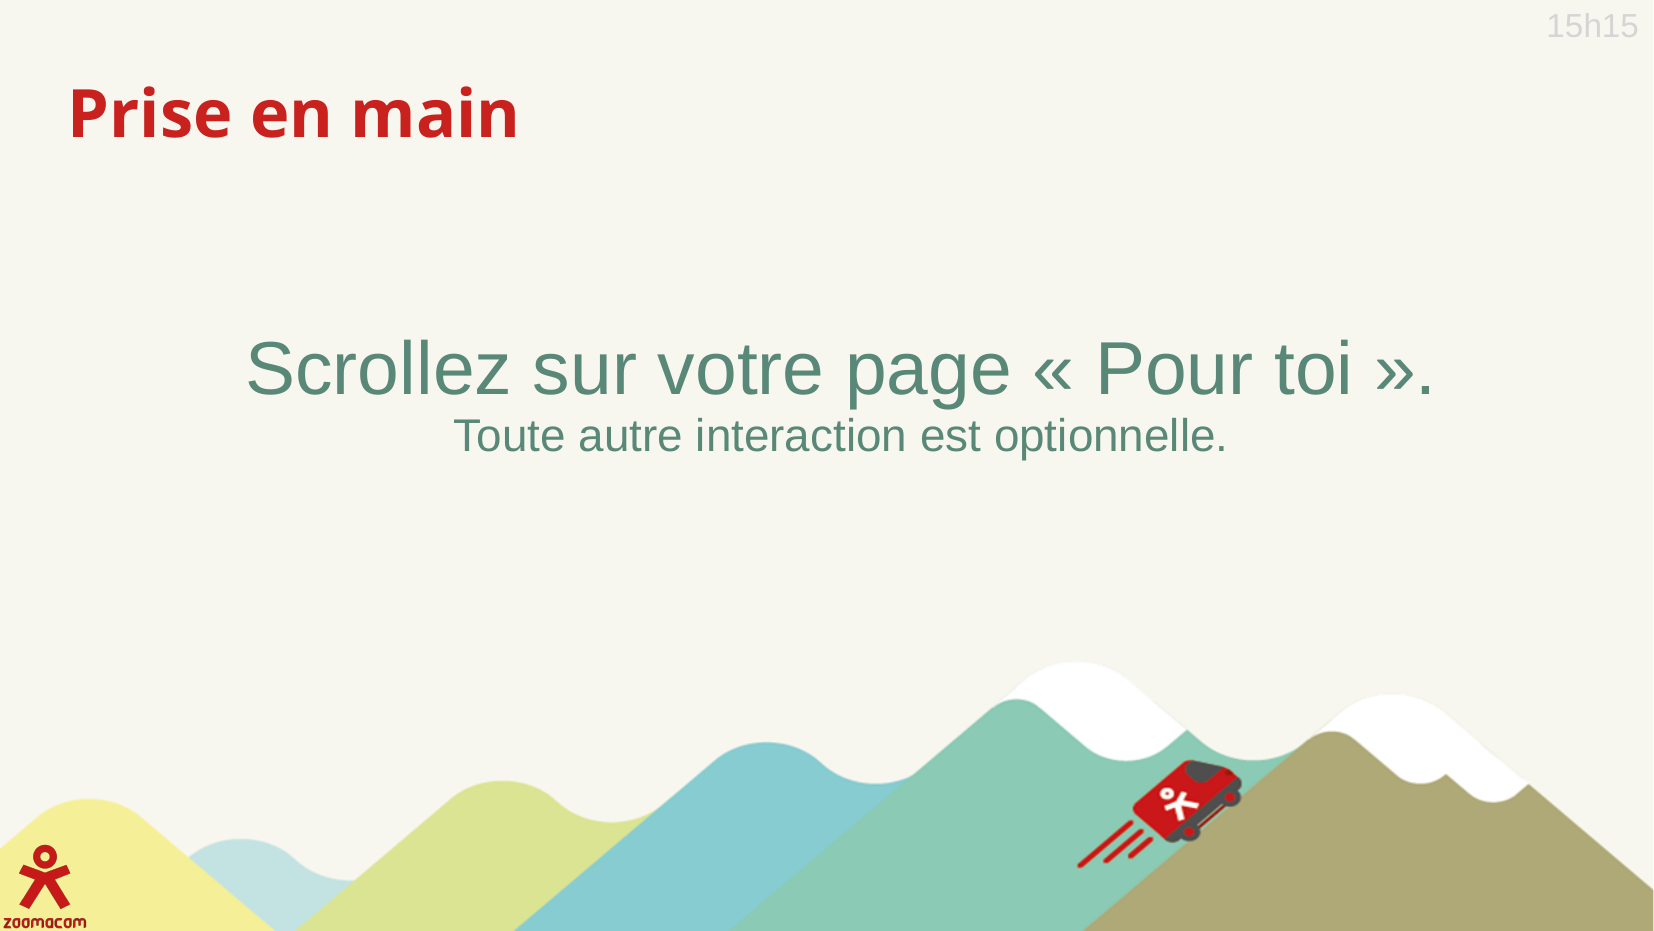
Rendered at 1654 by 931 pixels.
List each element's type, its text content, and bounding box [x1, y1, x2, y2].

text_box Prise en main [53, 59, 880, 189]
text_box 15h15 [1476, 0, 1654, 60]
text_box Scrollez sur votre page « Pour toi ». Toute autre interaction est optionnelle. [177, 318, 1506, 497]
picture [0, 0, 1654, 931]
